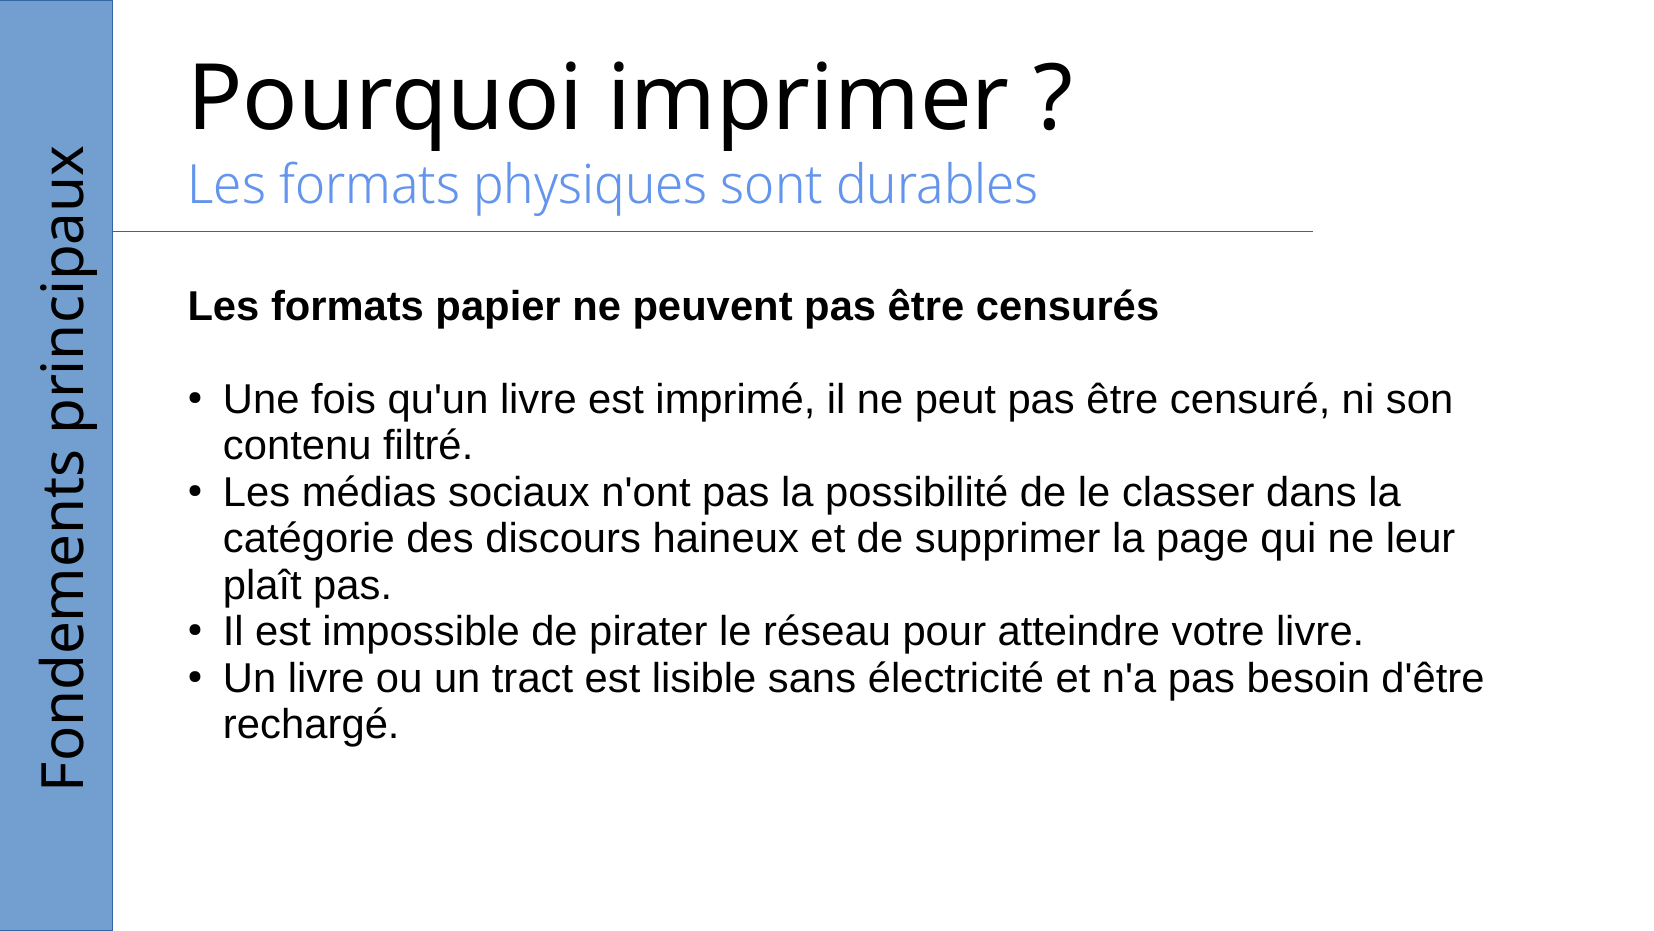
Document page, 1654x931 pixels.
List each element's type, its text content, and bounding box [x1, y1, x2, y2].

text_box Fondements principaux [13, 37, 105, 901]
subtitle Les formats papier ne peuvent pas être censurés Une fois qu'un livre est imprimé, il ne peut pas être censuré, ni son contenu filtré. Les médias sociaux n'ont pas la possibilité de le classer dans la catégorie des discours haineux et de supprimer la page qui ne leur plaît pas. Il est impossible de pirater le réseau pour atteindre votre livre. Un livre ou un tract est lisible sans électricité et n'a pas besoin d'être rechargé. [187, 282, 1538, 887]
title Pourquoi imprimer ? [187, 33, 1571, 125]
text_box [0, 0, 113, 931]
title Les formats physiques sont durables [187, 125, 1571, 239]
